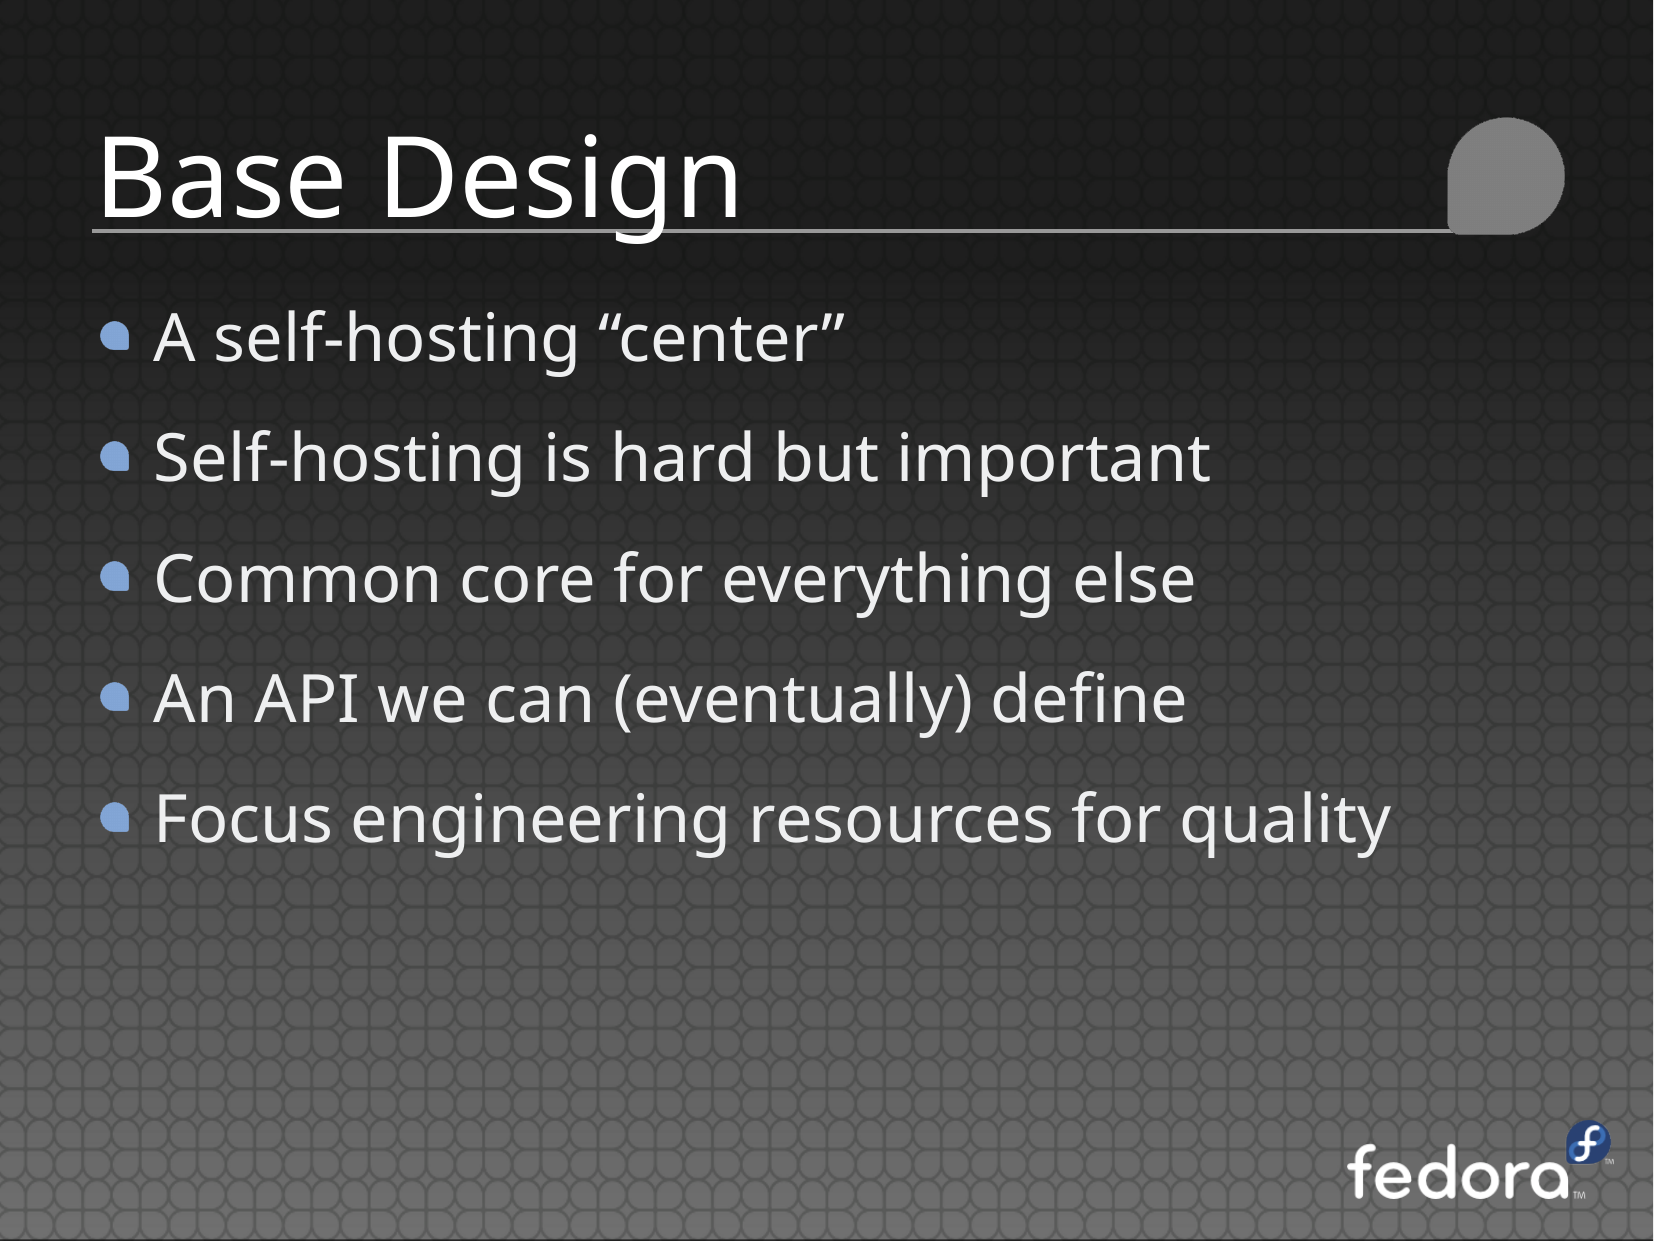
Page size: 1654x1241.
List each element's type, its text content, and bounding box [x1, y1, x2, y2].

picture [0, 0, 1654, 1241]
list A self-hosting “center” Self-hosting is hard but important Common core for everything else An API we can (eventually) define Focus engineering resources for quality [82, 290, 1571, 1095]
title Base Design [94, 100, 1431, 247]
